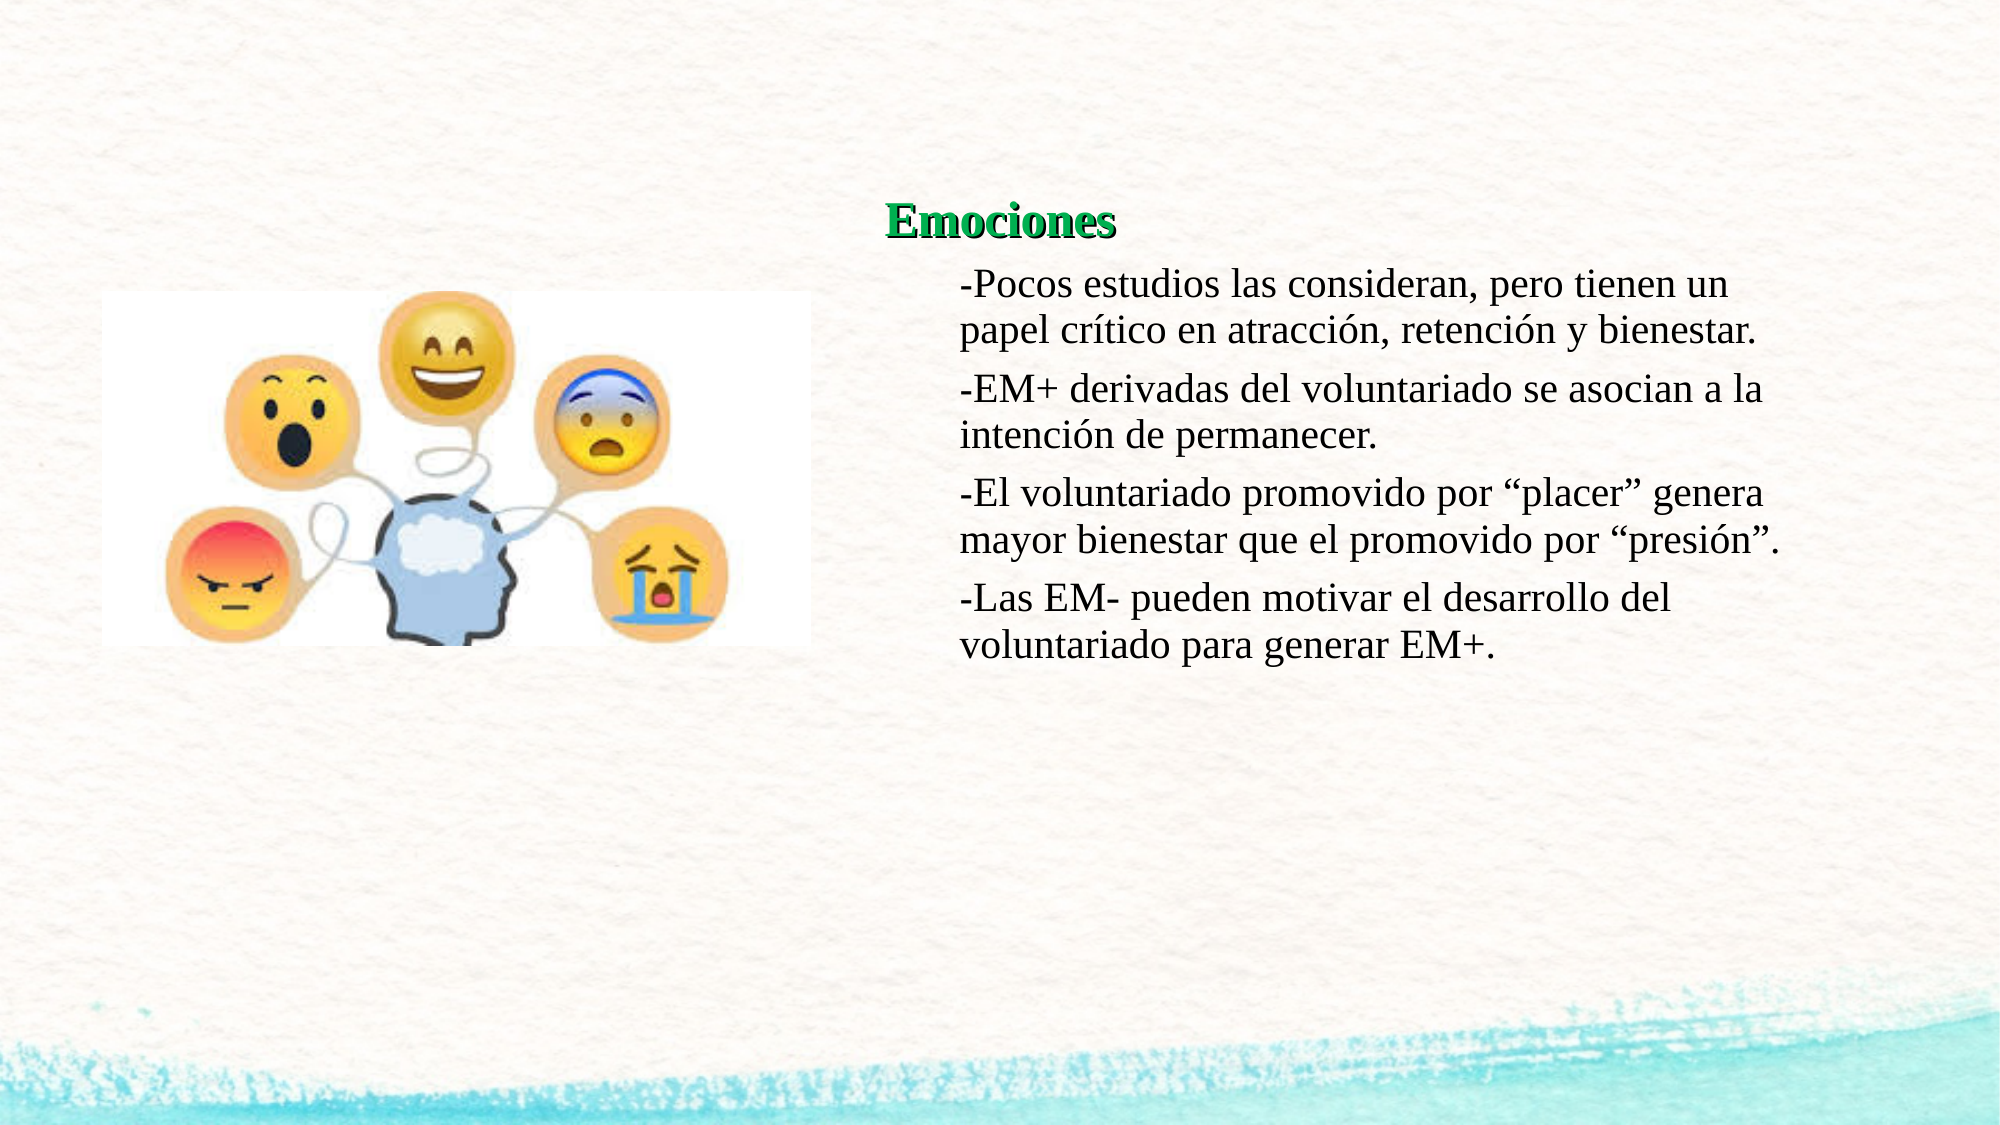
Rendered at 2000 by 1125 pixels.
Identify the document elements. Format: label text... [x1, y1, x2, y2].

picture [0, 0, 2000, 1125]
text_box Emociones Pocos estudios las consideran, pero tienen un papel crítico en atracción, retención y bienestar. EM+ derivadas del voluntariado se asocian a la intención de permanecer. El voluntariado promovido por “placer” genera mayor bienestar que el promovido por “presión”. Las EM- pueden motivar el desarrollo del voluntariado para generar EM+. [869, 184, 1815, 867]
